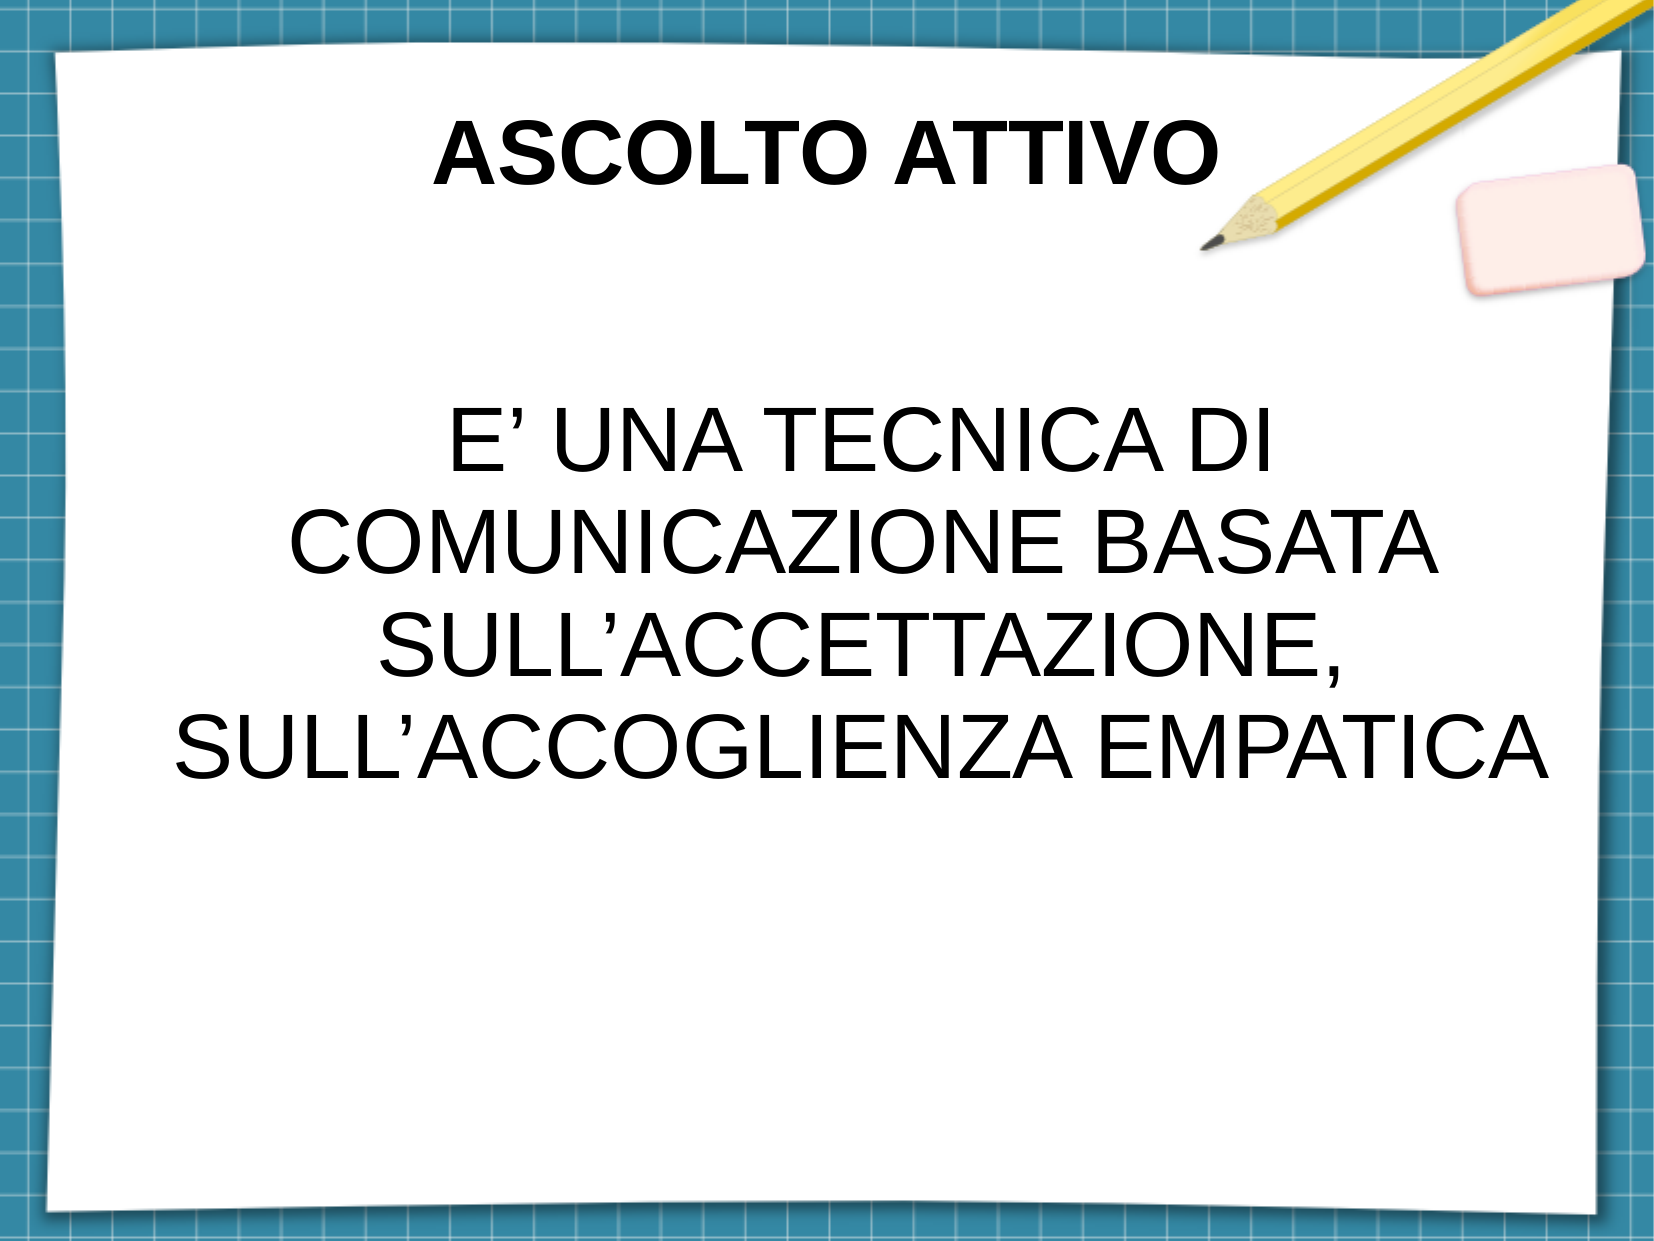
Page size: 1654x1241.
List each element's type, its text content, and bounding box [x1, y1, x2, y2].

title ASCOLTO ATTIVO [82, 49, 1571, 256]
list E’ UNA TECNICA DI COMUNICAZIONE BASATA SULL’ACCETTAZIONE, SULL’ACCOGLIENZA EMPATICA [82, 256, 1571, 976]
picture [0, 0, 1654, 1241]
